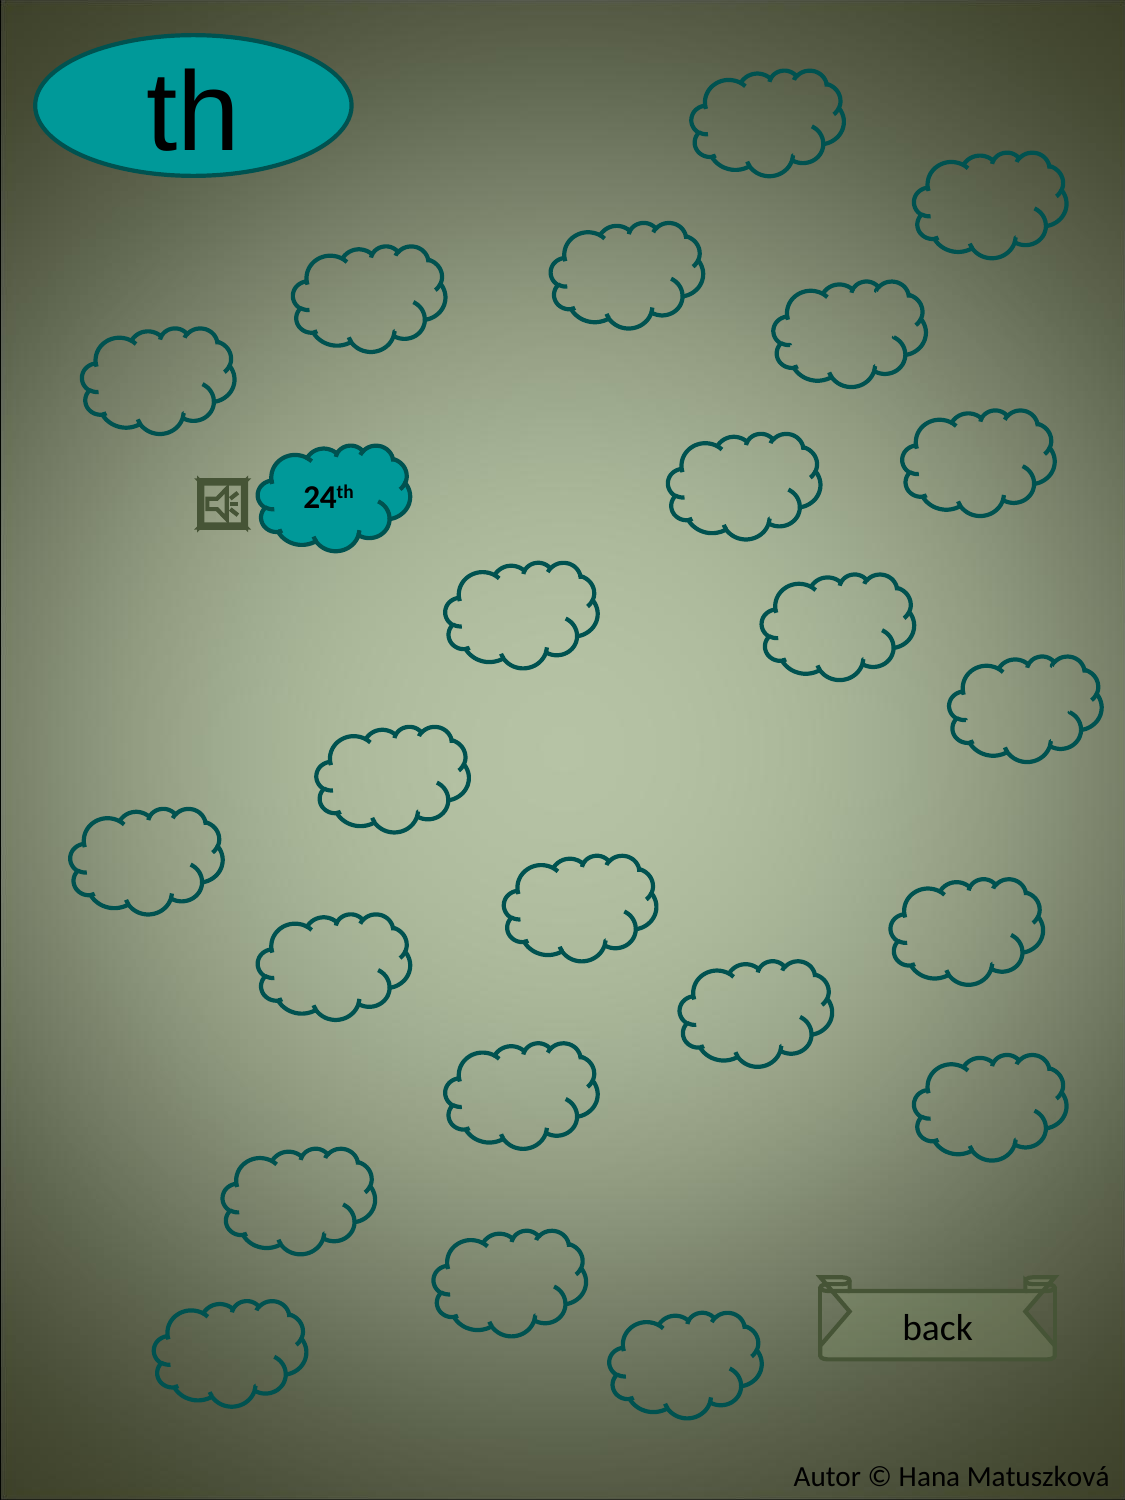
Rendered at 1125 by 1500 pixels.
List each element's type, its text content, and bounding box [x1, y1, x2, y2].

picture [0, 0, 1125, 1500]
text_box 24th [257, 445, 411, 552]
text_box Autor © Hana Matuszková [778, 1449, 1125, 1500]
text_box th [35, 35, 352, 176]
text_box back [820, 1277, 1055, 1360]
